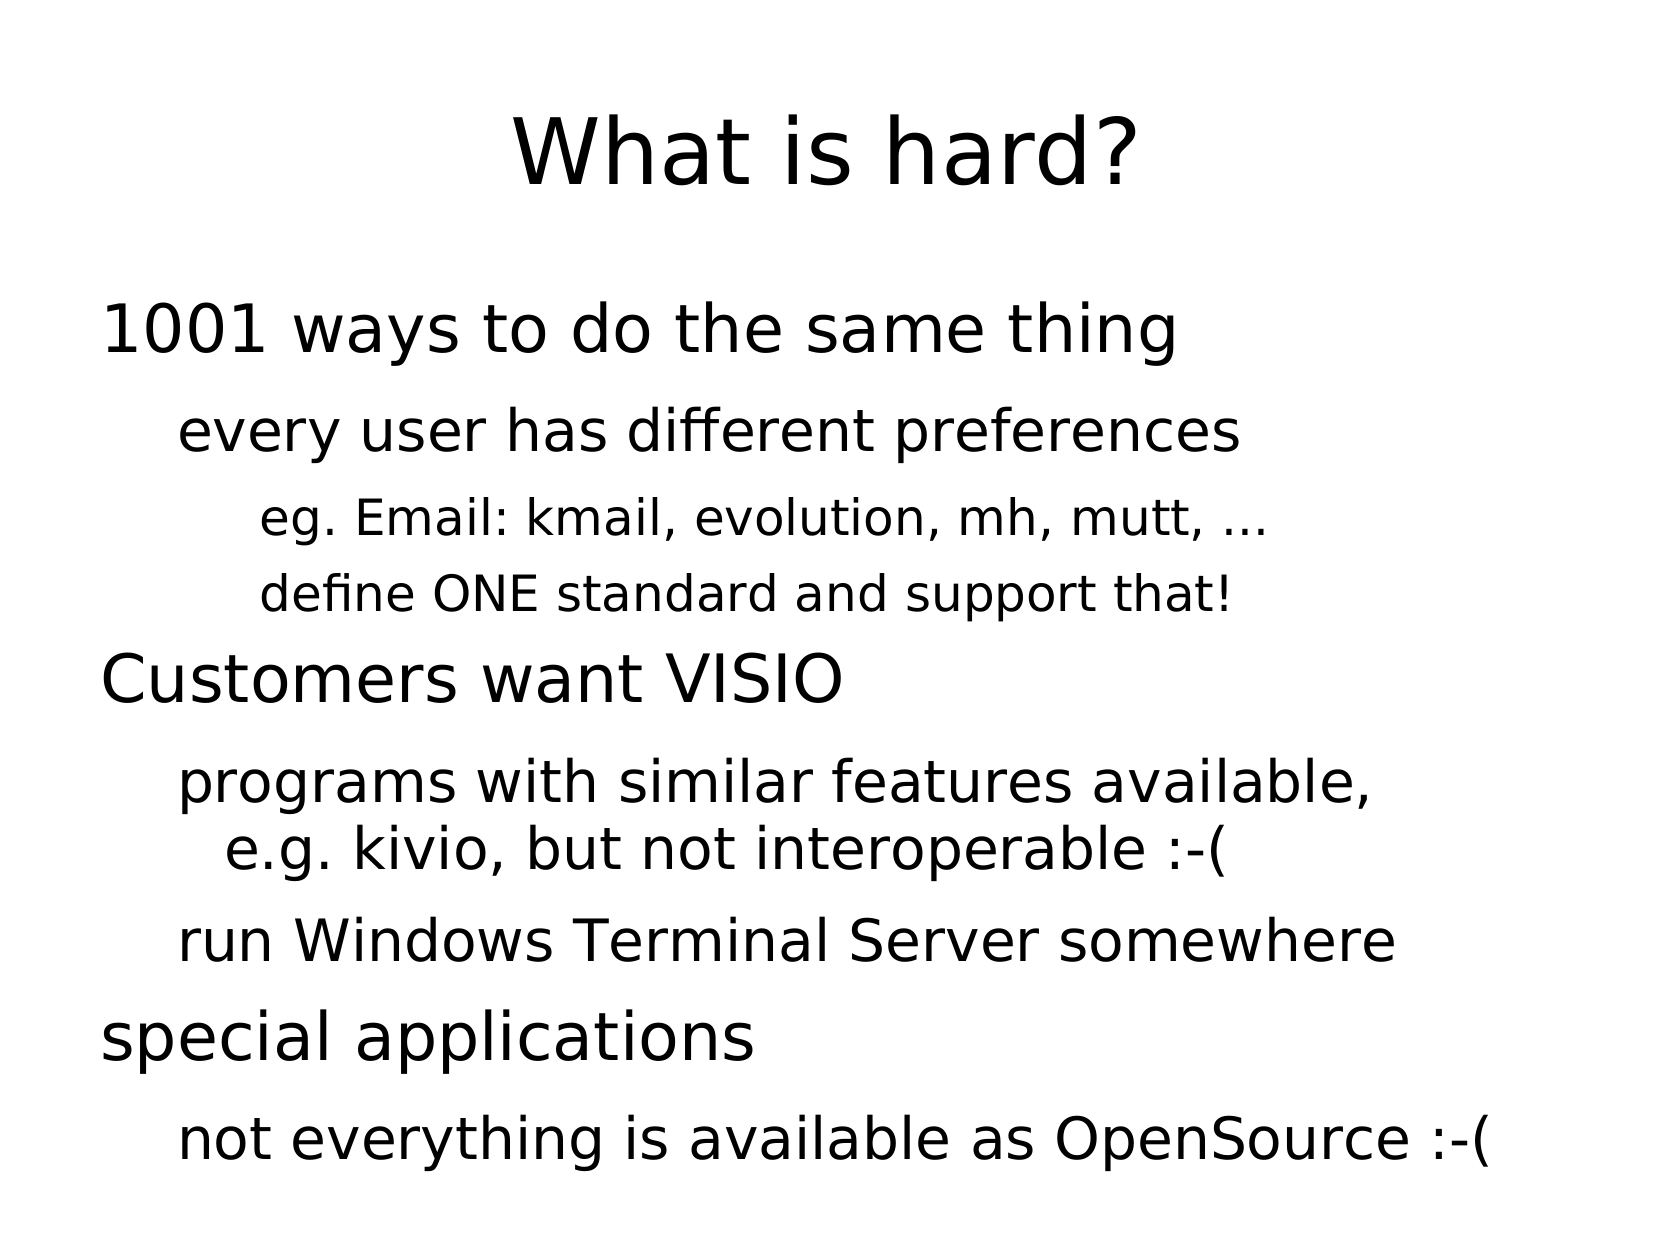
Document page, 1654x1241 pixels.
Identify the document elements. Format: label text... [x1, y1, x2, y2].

title What is hard? [82, 49, 1571, 257]
list 1001 ways to do the same thing every user has different preferences eg. Email: kmail, evolution, mh, mutt, ... define ONE standard and support that! Customers want VISIO programs with similar features available, e.g. kivio, but not interoperable :-( run Windows Terminal Server somewhere special applications not everything is available as OpenSource :-( [82, 290, 1571, 1174]
